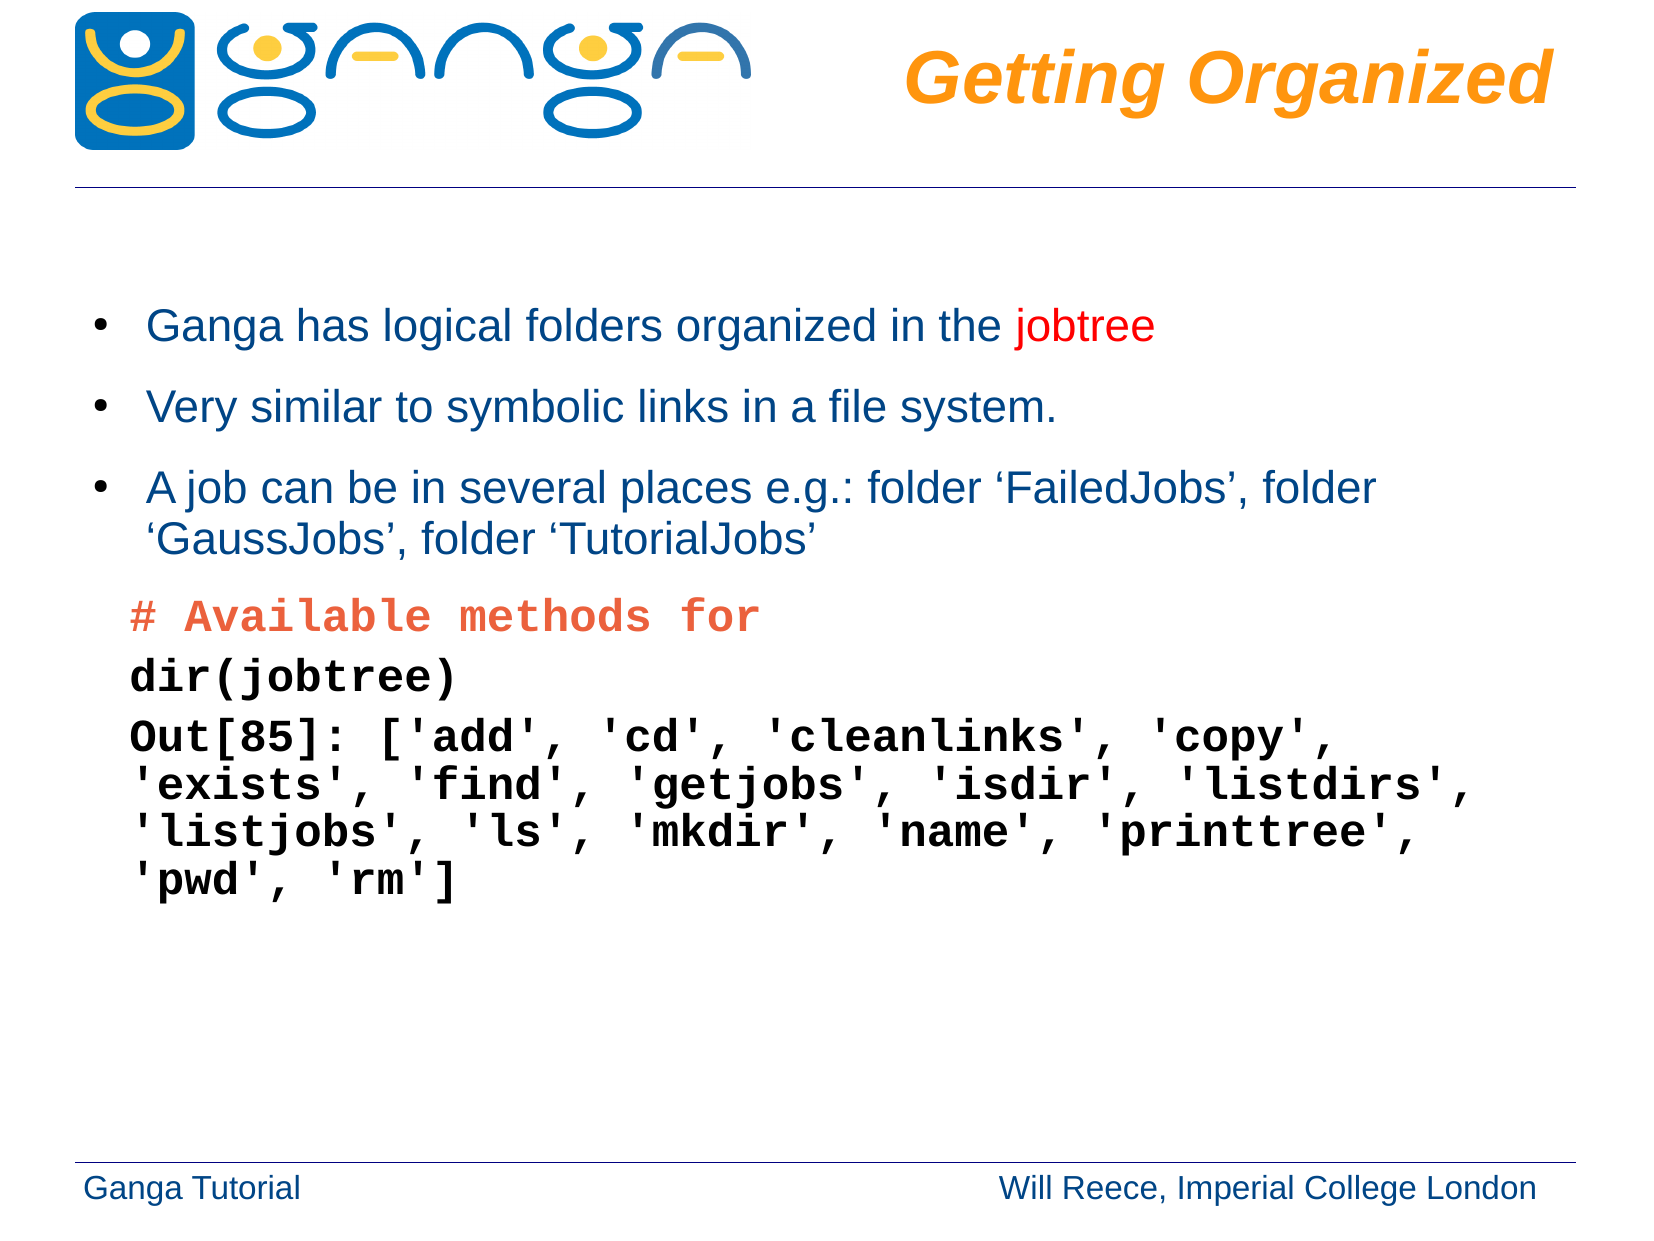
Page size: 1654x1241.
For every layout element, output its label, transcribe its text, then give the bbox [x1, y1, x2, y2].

title Getting Organized [823, 35, 1635, 120]
list Ganga has logical folders organized in the jobtree Very similar to symbolic links in a file system. A job can be in several places e.g.: folder ‘FailedJobs’, folder ‘GaussJobs’, folder ‘TutorialJobs’ # Available methods for dir(jobtree) Out[85]: ['add', 'cd', 'cleanlinks', 'copy', 'exists', 'find', 'getjobs', 'isdir', 'listdirs', 'listjobs', 'ls', 'mkdir', 'name', 'printtree', 'pwd', 'rm'] [75, 300, 1612, 1232]
picture [75, 12, 751, 151]
text_box Ganga Tutorial [68, 1162, 75, 1215]
